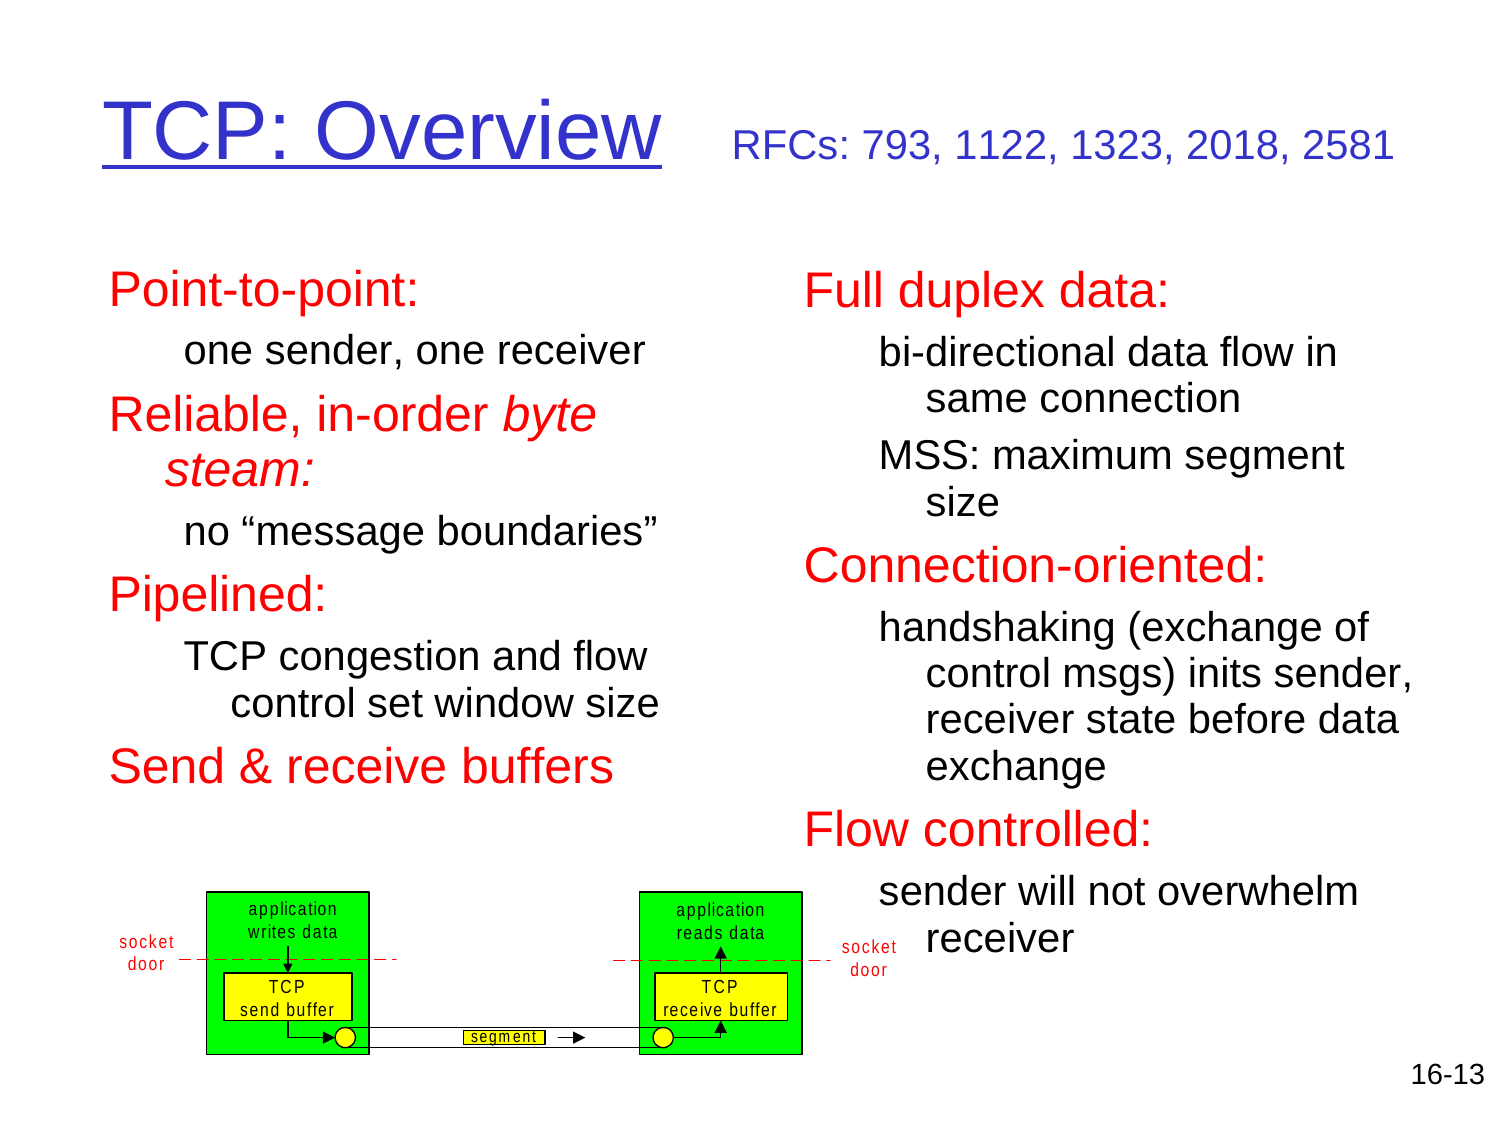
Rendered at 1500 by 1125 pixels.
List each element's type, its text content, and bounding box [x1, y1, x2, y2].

list Point-to-point: one sender, one receiver Reliable, in-order byte steam: no “message boundaries” Pipelined: TCP congestion and flow control set window size Send & receive buffers [93, 253, 747, 889]
title TCP: Overview RFCs: 793, 1122, 1323, 2018, 2581 [87, 37, 1424, 225]
chart [0, 889, 989, 1058]
list Full duplex data: bi-directional data flow in same connection MSS: maximum segment size Connection-oriented: handshaking (exchange of control msgs) inits sender, receiver state before data exchange Flow controlled: sender will not overwhelm receiver [789, 254, 1429, 1018]
